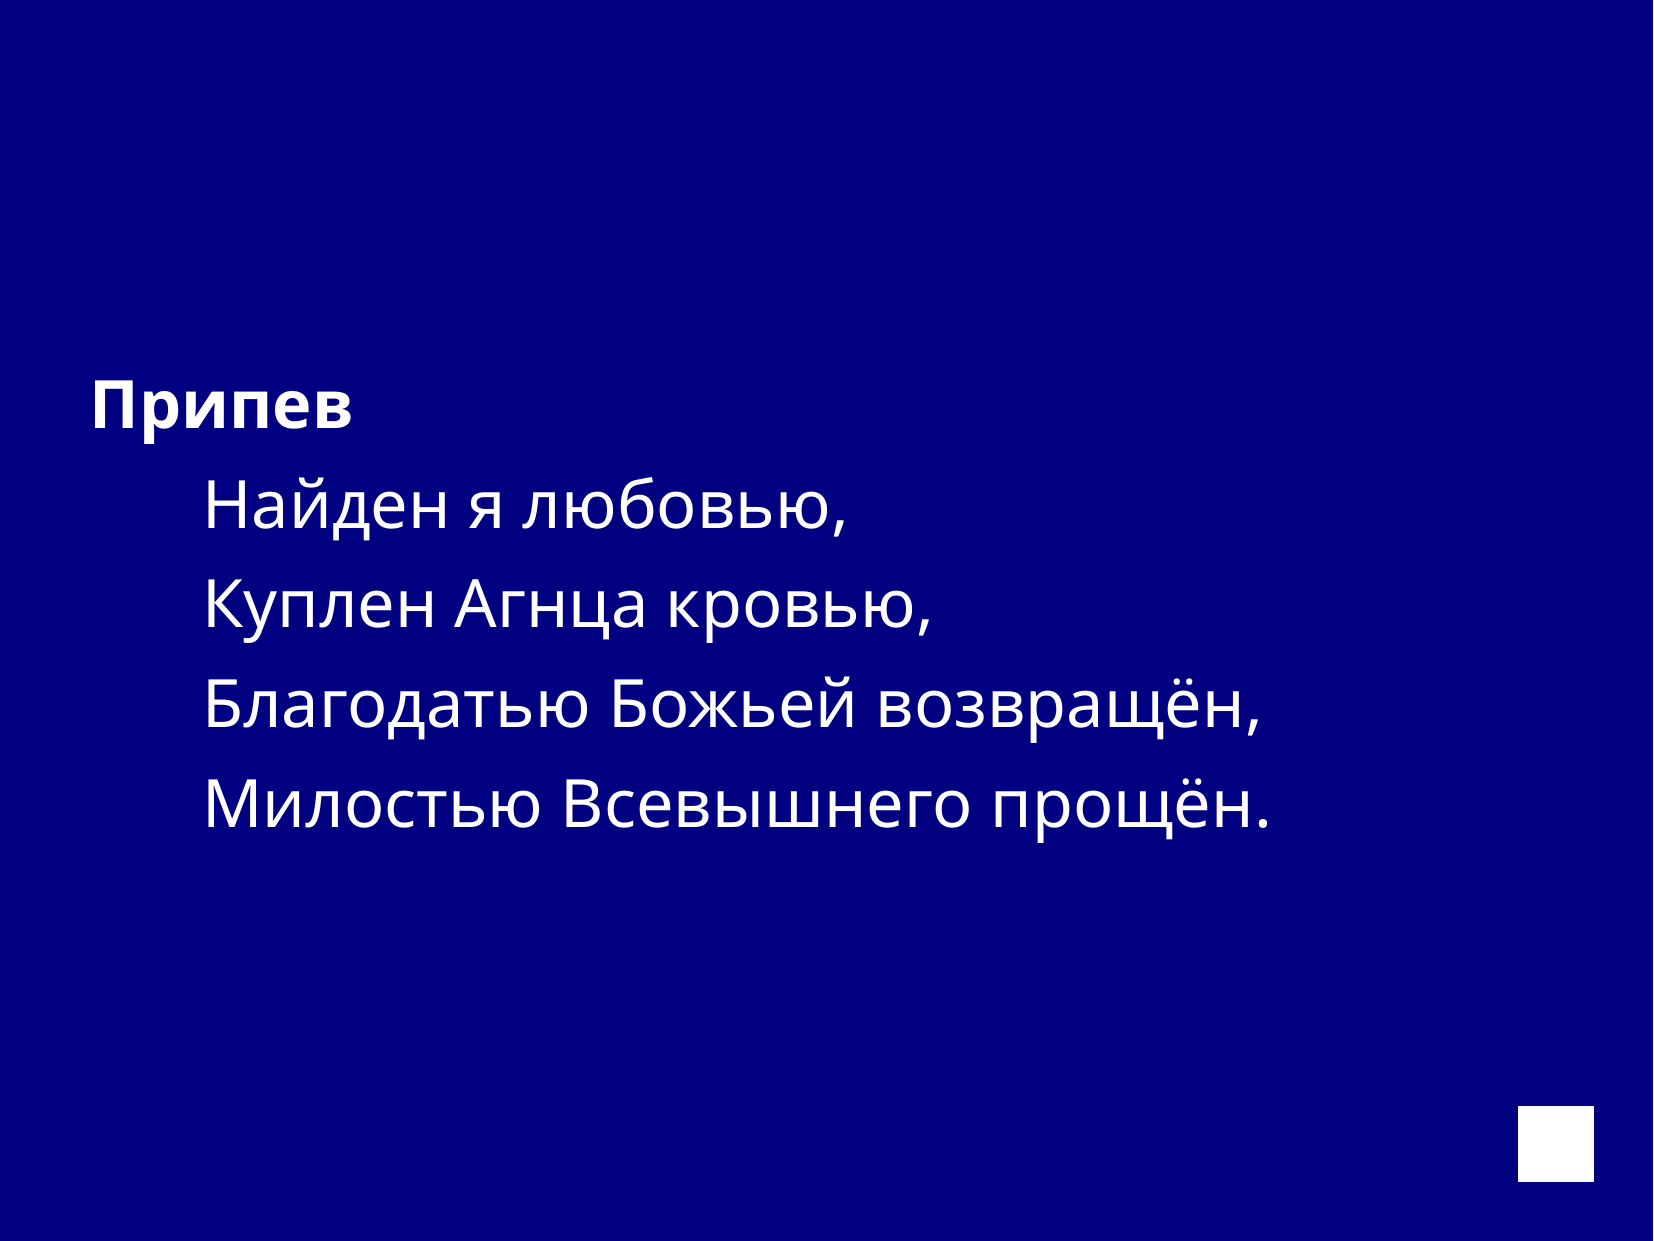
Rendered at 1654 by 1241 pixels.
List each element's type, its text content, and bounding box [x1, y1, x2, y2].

text_box [1518, 1106, 1594, 1182]
text_box Припев Найден я любовью, Куплен Агнца кровью, Благодатью Божьей возвращён, Милостью Всевышнего прощён. [75, 150, 1576, 1163]
